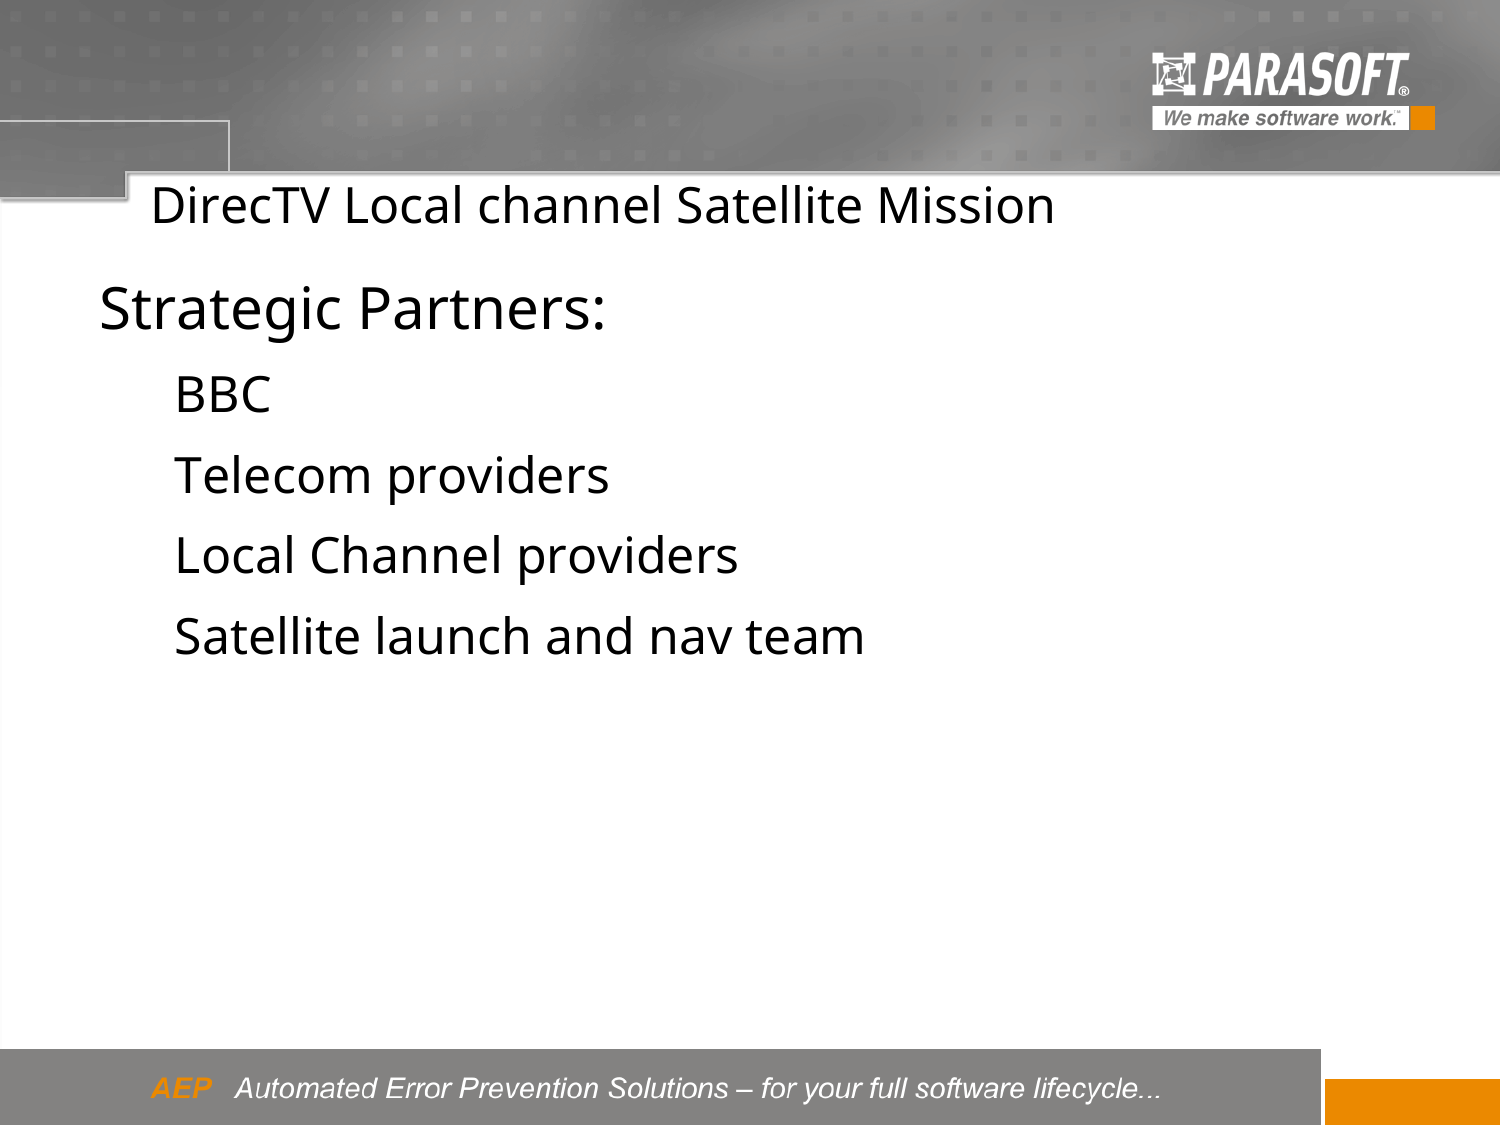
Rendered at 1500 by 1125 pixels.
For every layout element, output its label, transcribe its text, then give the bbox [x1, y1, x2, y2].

picture [0, 0, 1500, 1125]
list Strategic Partners: BBC Telecom providers Local Channel providers Satellite launch and nav team [99, 267, 1450, 995]
title DirecTV Local channel Satellite Mission [150, 173, 1426, 235]
